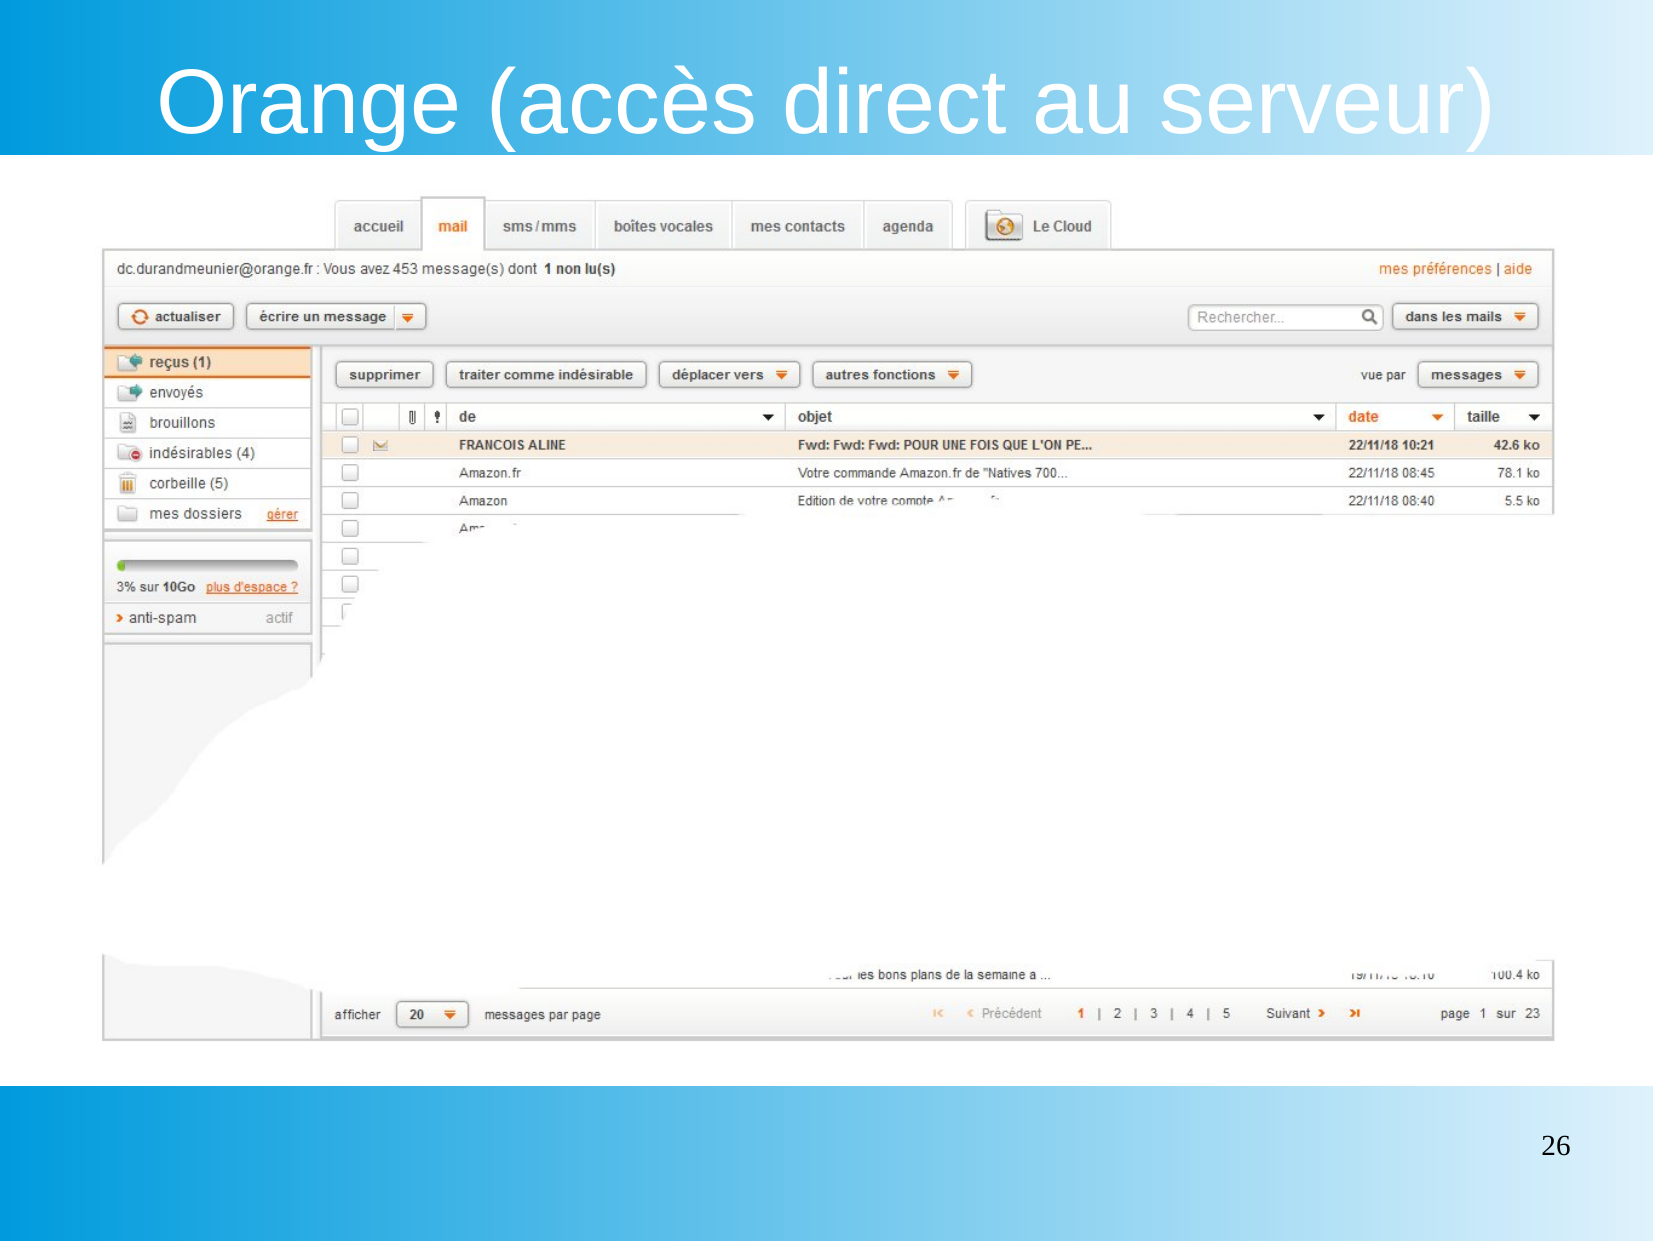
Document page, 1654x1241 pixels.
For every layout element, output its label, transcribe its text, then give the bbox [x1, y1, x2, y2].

title Orange (accès direct au serveur) [82, 49, 1571, 155]
picture [84, 188, 1569, 1052]
